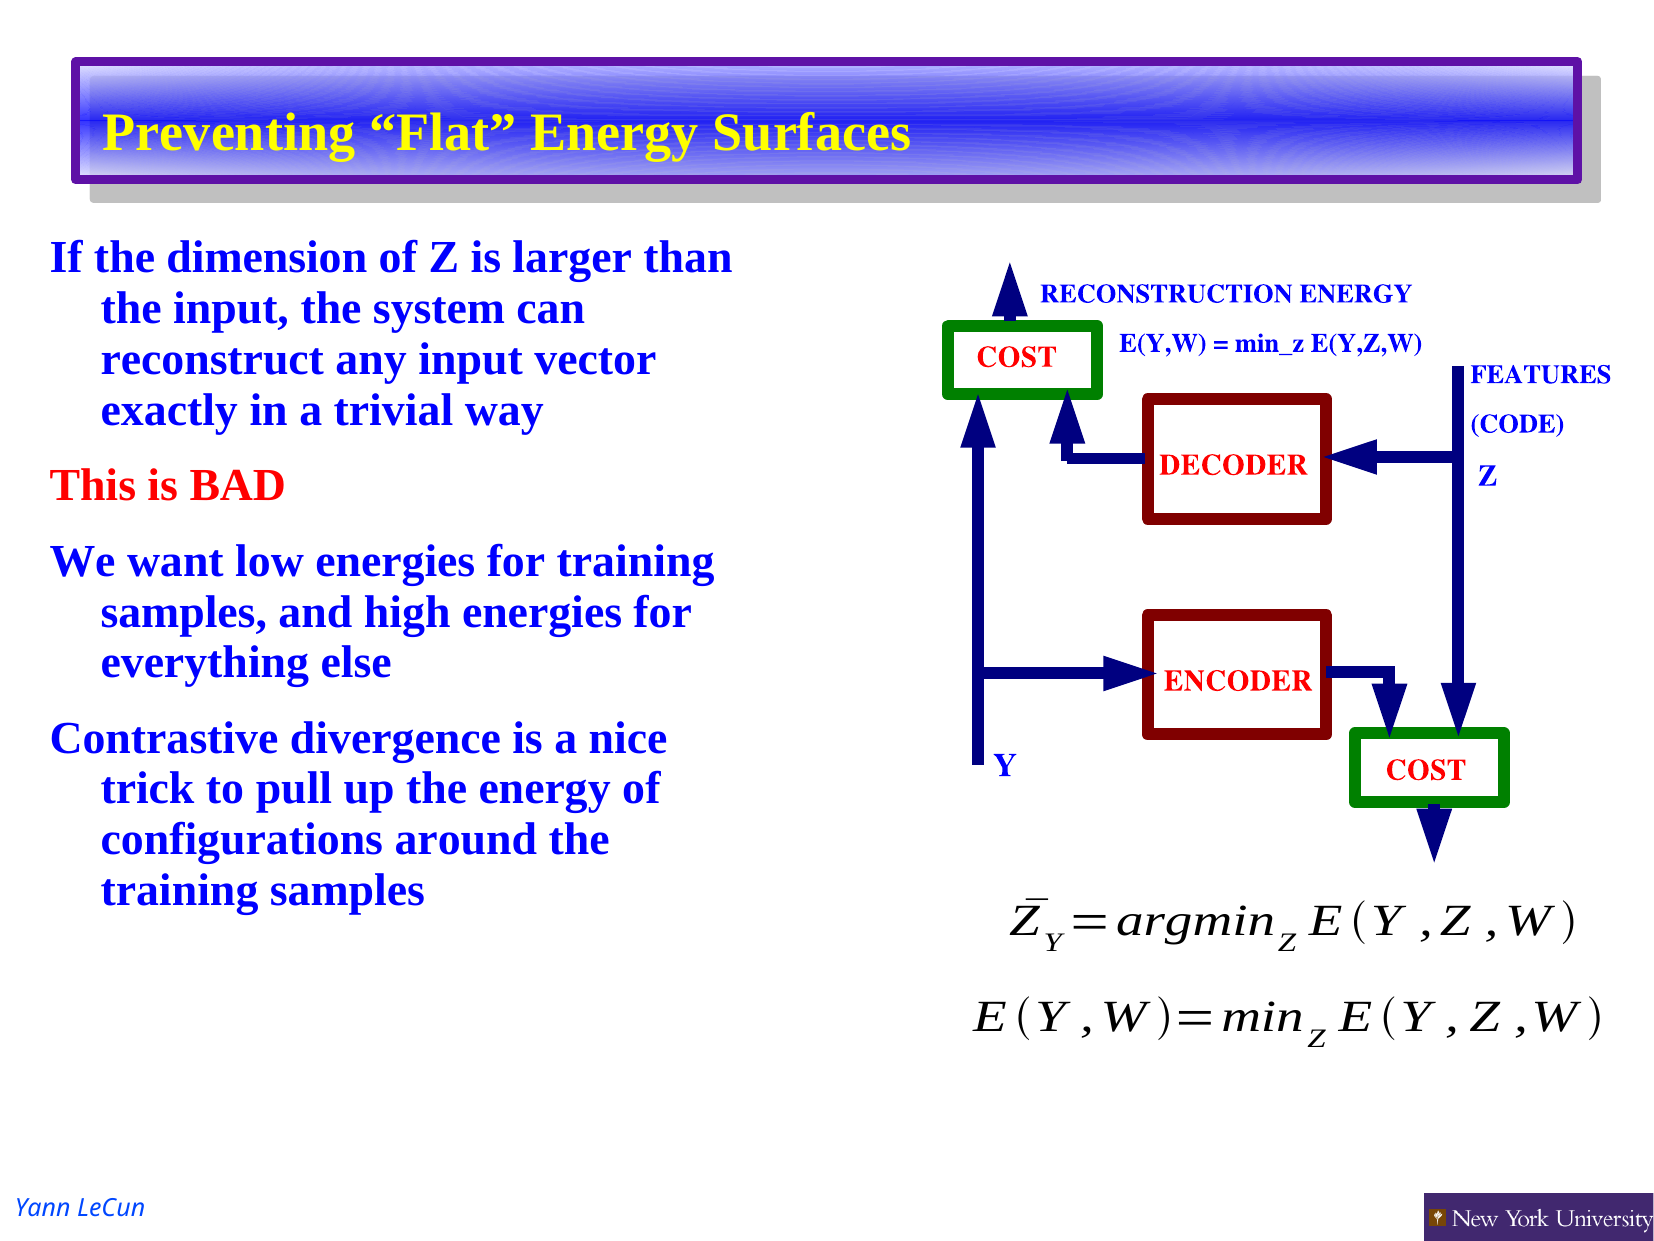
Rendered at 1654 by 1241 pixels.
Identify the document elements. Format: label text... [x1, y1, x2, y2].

text_box [1254, 284, 1273, 304]
text_box [1311, 333, 1328, 352]
chart [992, 884, 1590, 960]
text_box [1387, 333, 1422, 357]
text_box [1524, 364, 1611, 384]
title Preventing “Flat” Energy Surfaces [75, 61, 1578, 180]
text_box [1292, 339, 1304, 352]
text_box [1480, 414, 1498, 434]
text_box [1447, 759, 1466, 780]
text_box [1499, 414, 1518, 434]
text_box [1227, 669, 1249, 692]
text_box [1096, 284, 1116, 304]
text_box [1138, 333, 1165, 357]
text_box [1556, 414, 1564, 437]
text_box [1078, 284, 1095, 304]
text_box [1159, 454, 1180, 475]
text_box [1235, 339, 1279, 352]
text_box [1317, 284, 1354, 303]
text_box [1471, 414, 1479, 437]
text_box [1292, 670, 1313, 691]
list If the dimension of Z is larger than the input, the system can reconstruct any input vector exactly in a trivial way This is BAD We want low energies for training samples, and high energies for everything else Contrastive divergence is a nice trick to pull up the energy of configurations around the training samples [49, 232, 753, 1122]
text_box [993, 753, 1017, 777]
text_box [1393, 284, 1413, 303]
text_box [1207, 284, 1225, 304]
text_box [1250, 670, 1271, 691]
text_box [1274, 284, 1293, 303]
text_box [1119, 333, 1137, 352]
text_box [977, 346, 997, 368]
text_box [1021, 346, 1036, 368]
text_box [1151, 284, 1187, 303]
text_box [1357, 333, 1380, 357]
text_box [1381, 347, 1387, 357]
text_box [1354, 284, 1373, 303]
text_box [1408, 759, 1429, 781]
text_box [1271, 670, 1291, 691]
text_box [998, 346, 1020, 368]
text_box [1184, 670, 1205, 692]
text_box [1136, 284, 1150, 304]
text_box [1171, 333, 1206, 357]
text_box [1202, 454, 1221, 476]
text_box [1504, 364, 1523, 384]
text_box [1223, 454, 1244, 476]
text_box [1040, 284, 1077, 303]
text_box [1165, 347, 1171, 357]
text_box [1373, 284, 1393, 304]
text_box [1386, 759, 1406, 781]
picture [1424, 1193, 1654, 1241]
text_box [1431, 759, 1446, 781]
text_box [1519, 414, 1538, 433]
chart [955, 980, 1619, 1056]
text_box [1267, 454, 1286, 475]
text_box [1181, 454, 1200, 475]
text_box [1206, 669, 1226, 692]
text_box [1287, 454, 1308, 475]
text_box [1470, 365, 1504, 384]
text_box [1478, 465, 1497, 486]
text_box [1187, 284, 1206, 303]
text_box [1245, 454, 1266, 475]
text_box [1225, 284, 1253, 303]
text_box [1116, 284, 1135, 303]
text_box [1538, 414, 1555, 433]
text_box [1164, 670, 1183, 691]
text_box [1038, 346, 1057, 367]
text_box [1329, 333, 1356, 357]
text_box [1299, 284, 1317, 303]
